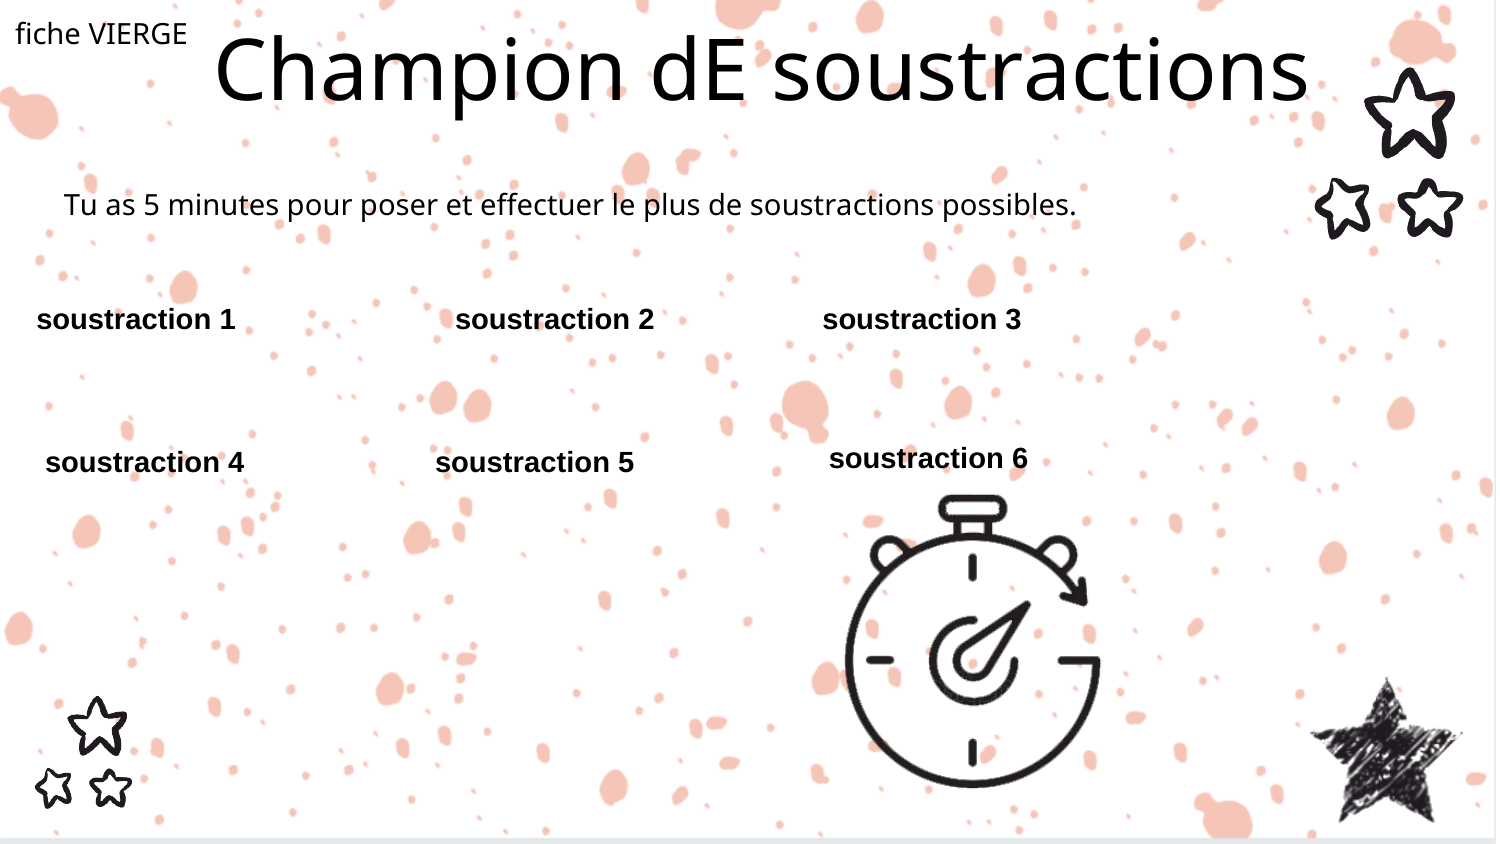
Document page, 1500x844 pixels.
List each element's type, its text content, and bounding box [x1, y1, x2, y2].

picture [0, 0, 1496, 844]
text_box soustraction 2 [440, 285, 807, 351]
text_box soustraction 1 [21, 285, 440, 351]
text_box soustraction 4 [30, 428, 420, 495]
text_box soustraction 3 [807, 285, 1297, 386]
text_box soustraction 5 [420, 428, 909, 495]
text_box Champion dE soustractions [198, 0, 1399, 134]
text_box Tu as 5 minutes pour poser et effectuer le plus de soustractions possibles. [48, 171, 1319, 237]
text_box fiche VIERGE [0, 0, 721, 66]
text_box soustraction 6 [813, 424, 1303, 490]
